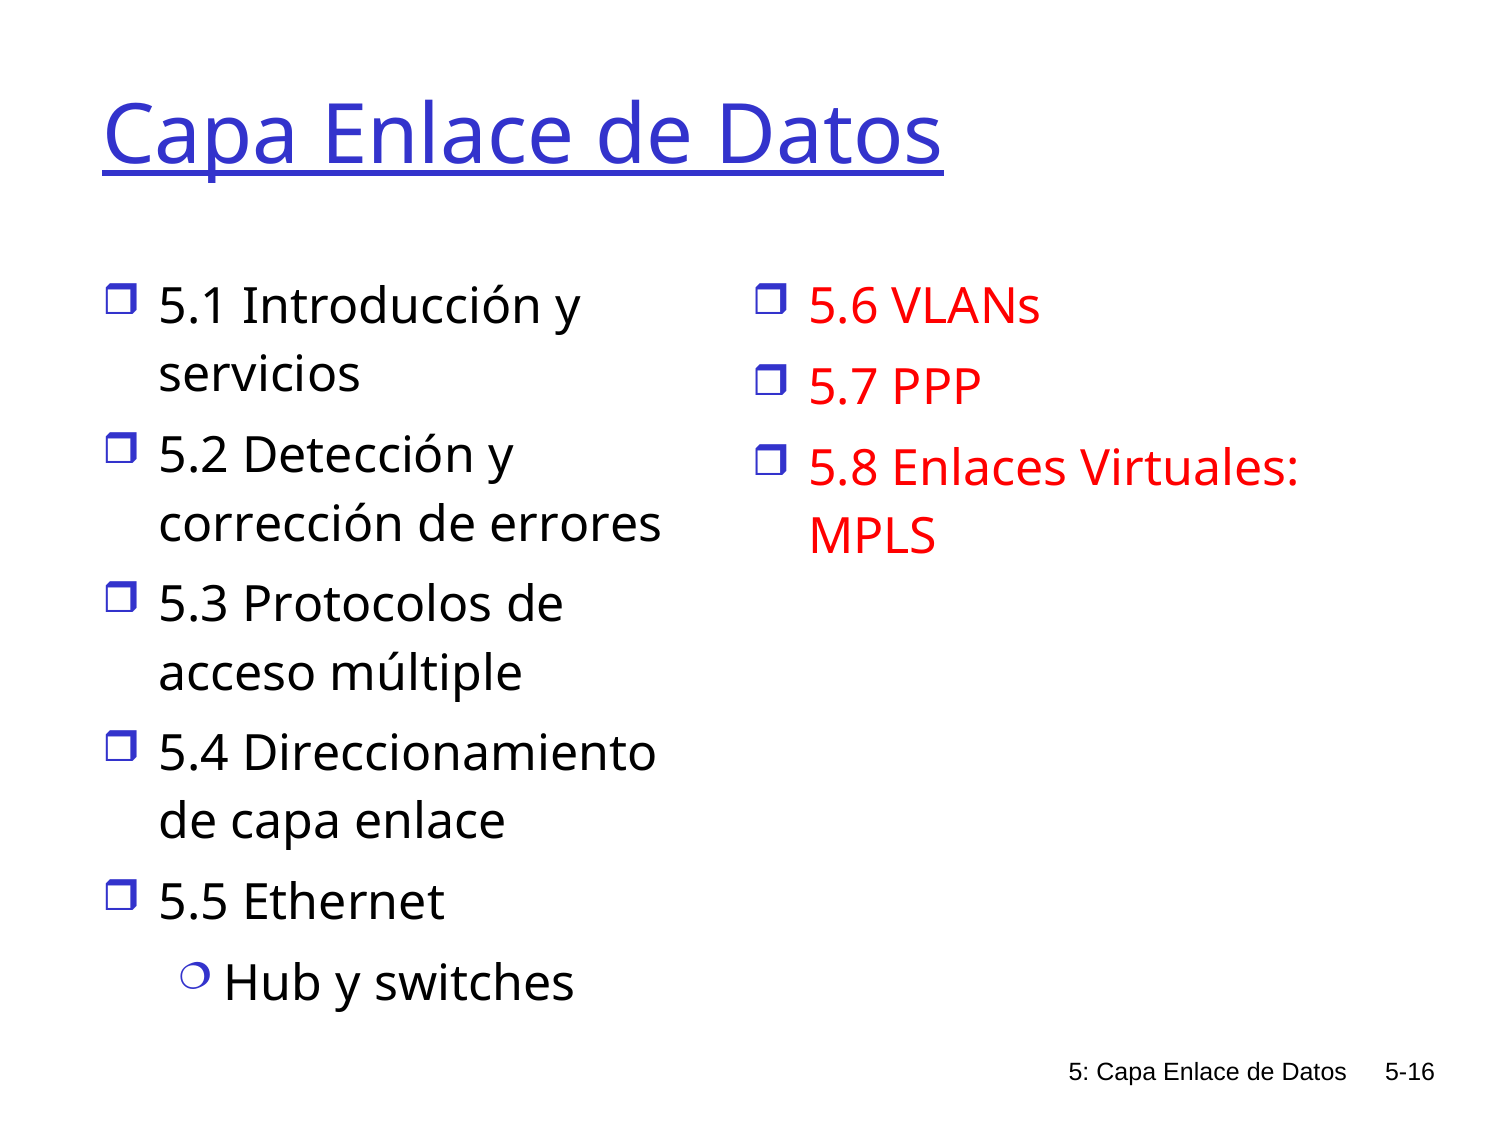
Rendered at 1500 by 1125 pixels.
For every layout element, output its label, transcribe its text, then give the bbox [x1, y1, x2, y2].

list 5.6 VLANs 5.7 PPP 5.8 Enlaces Virtuales: MPLS [737, 262, 1403, 1026]
title Capa Enlace de Datos [87, 37, 1363, 225]
list 5.1 Introducción y servicios 5.2 Detección y corrección de errores 5.3 Protocolos de acceso múltiple 5.4 Direccionamiento de capa enlace 5.5 Ethernet Hub y switches [87, 262, 713, 1026]
